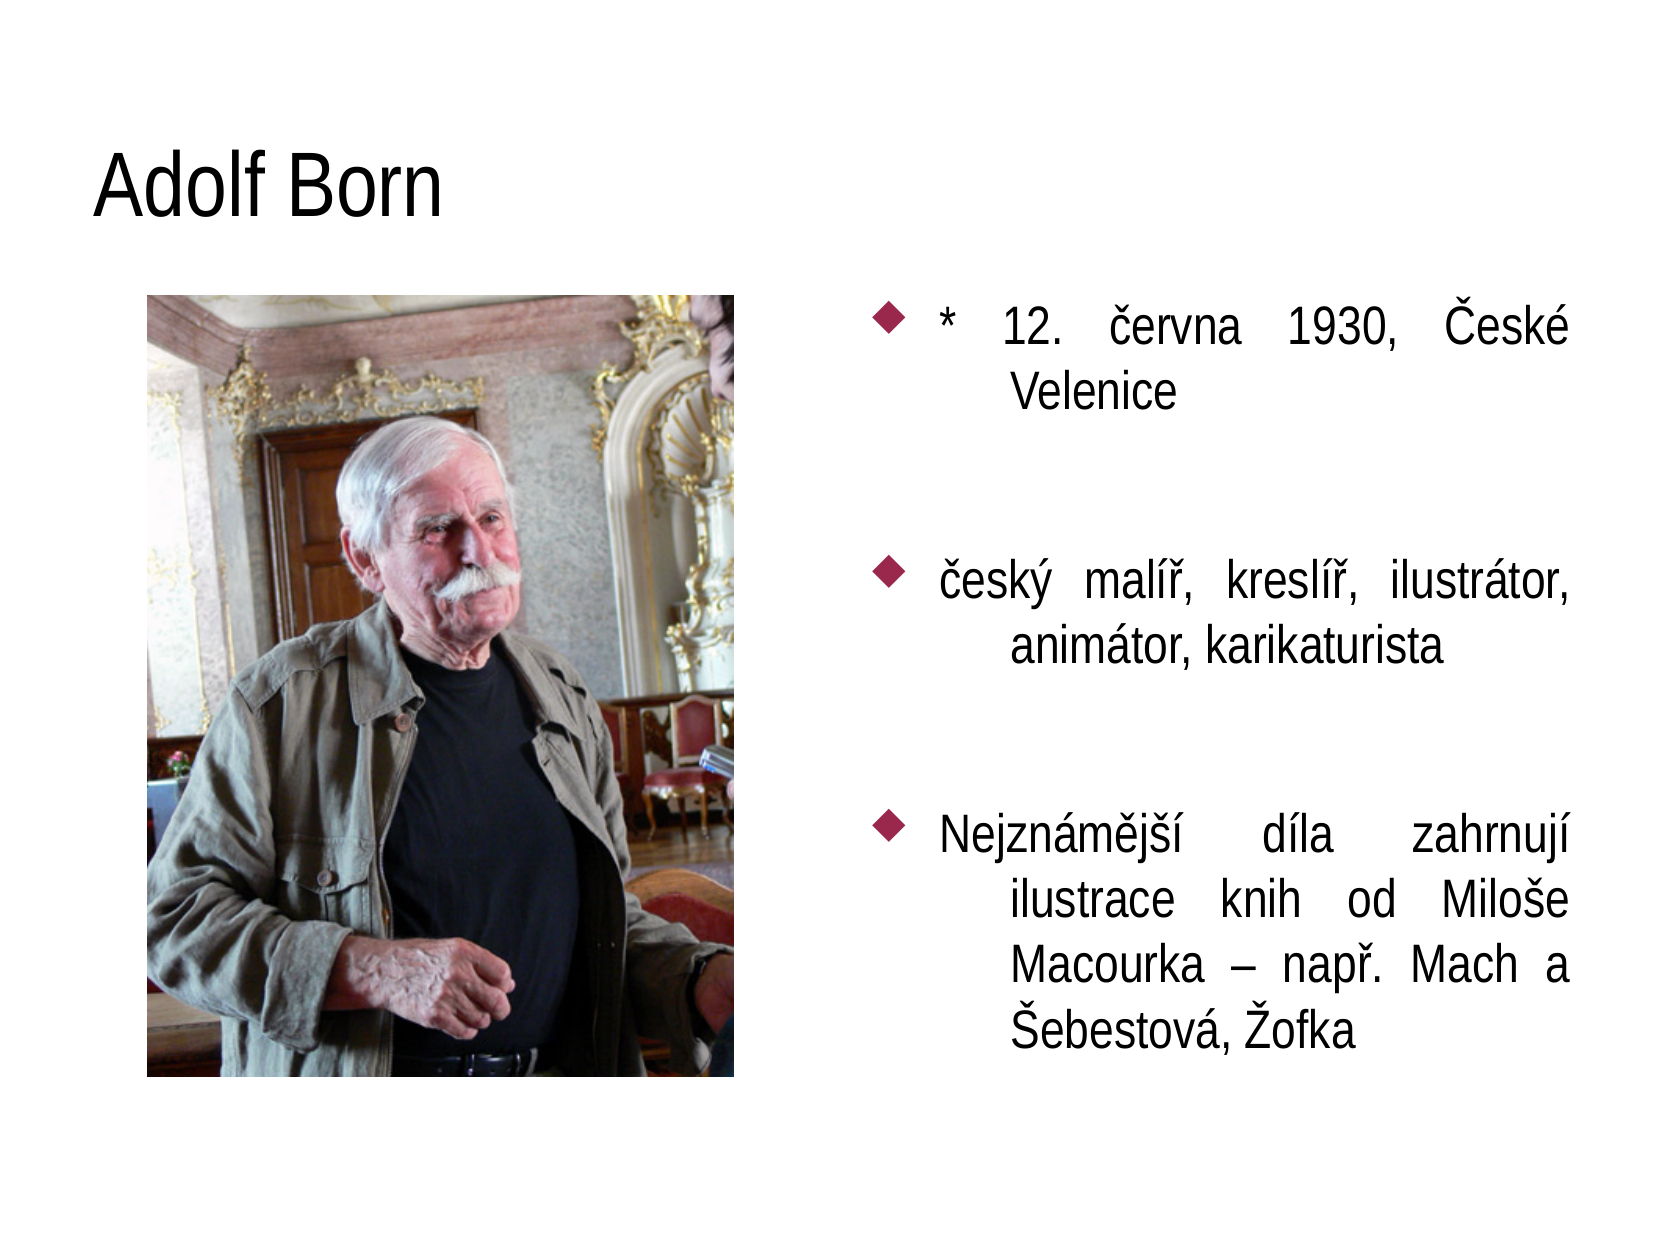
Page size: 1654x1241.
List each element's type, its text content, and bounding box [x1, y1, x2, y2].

title Adolf Born [93, 94, 1506, 266]
list * 12. června 1930, České Velenice český malíř, kreslíř, ilustrátor, animátor, karikaturista Nejznámější díla zahrnují ilustrace knih od Miloše Macourka – např. Mach a Šebestová, Žofka [845, 290, 1572, 1109]
picture [147, 295, 734, 1077]
